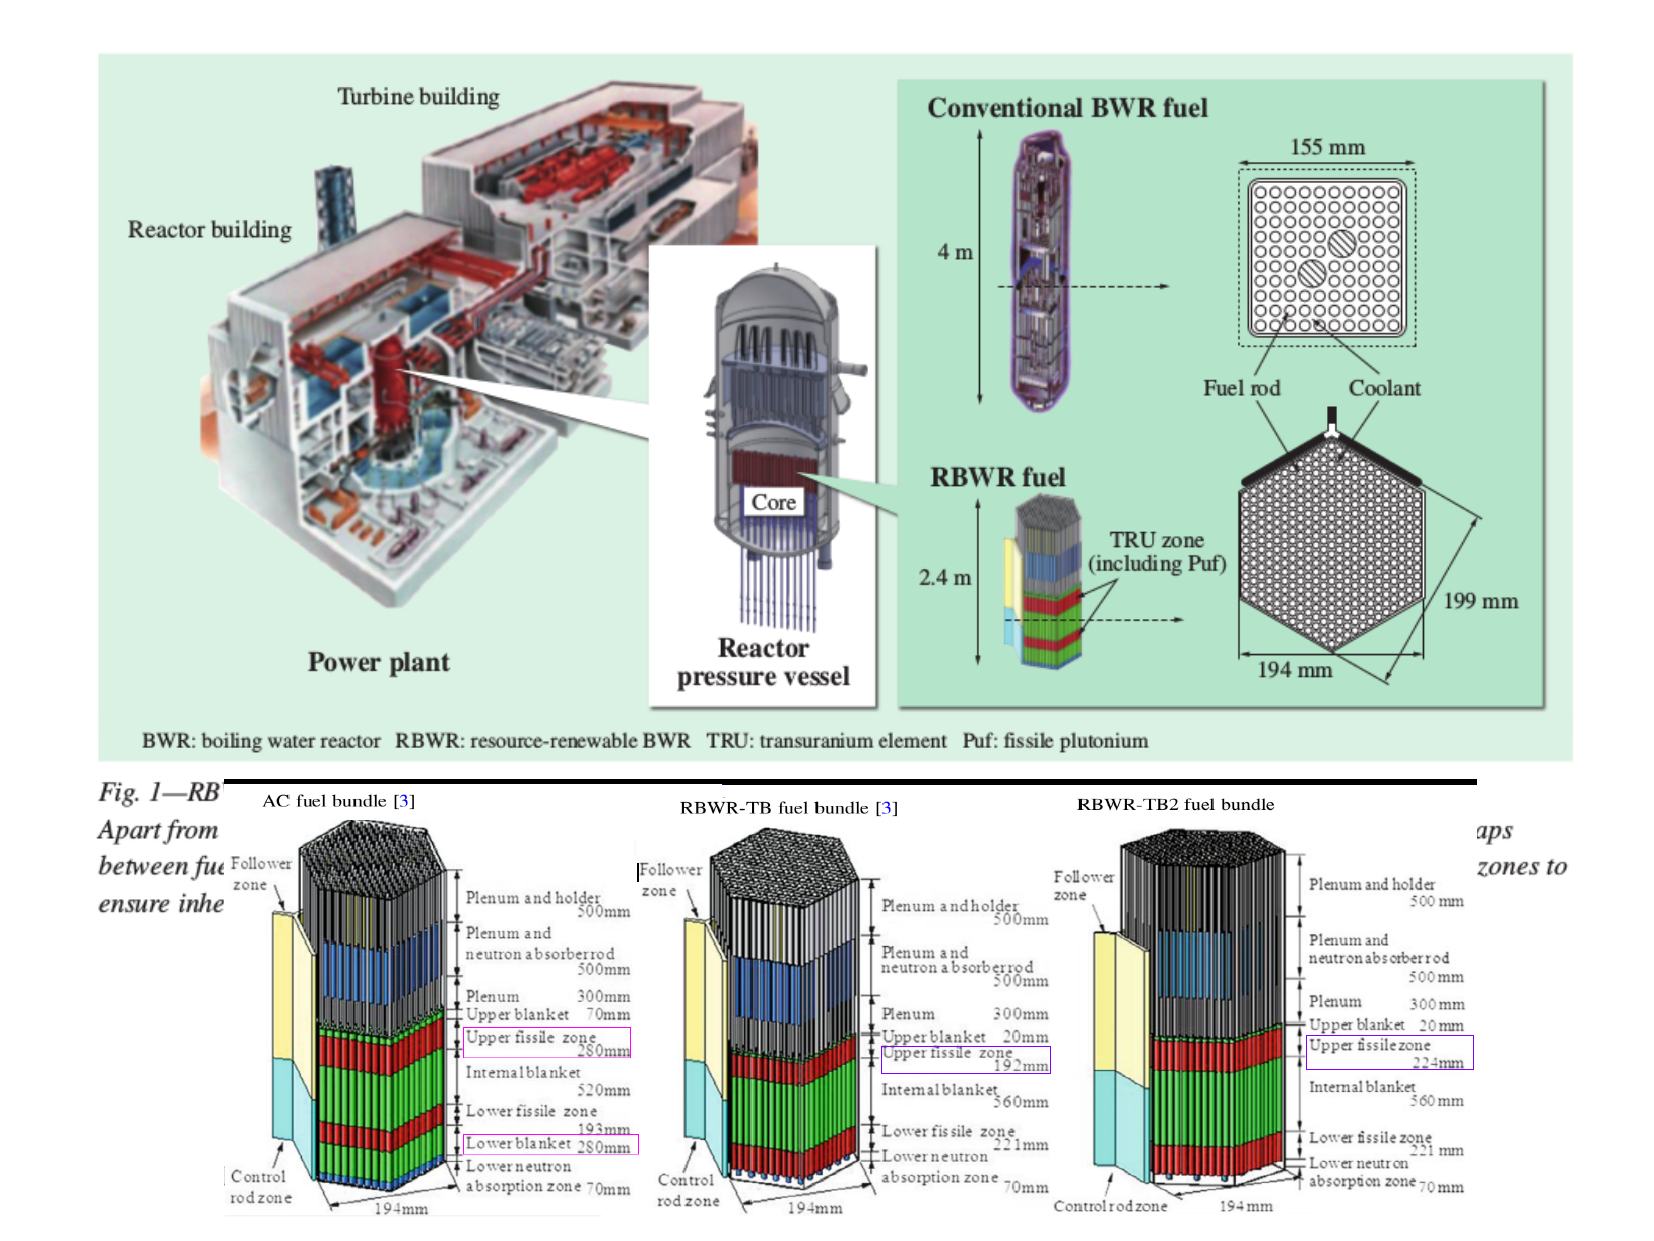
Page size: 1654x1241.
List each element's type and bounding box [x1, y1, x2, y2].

picture [80, 28, 1584, 1217]
